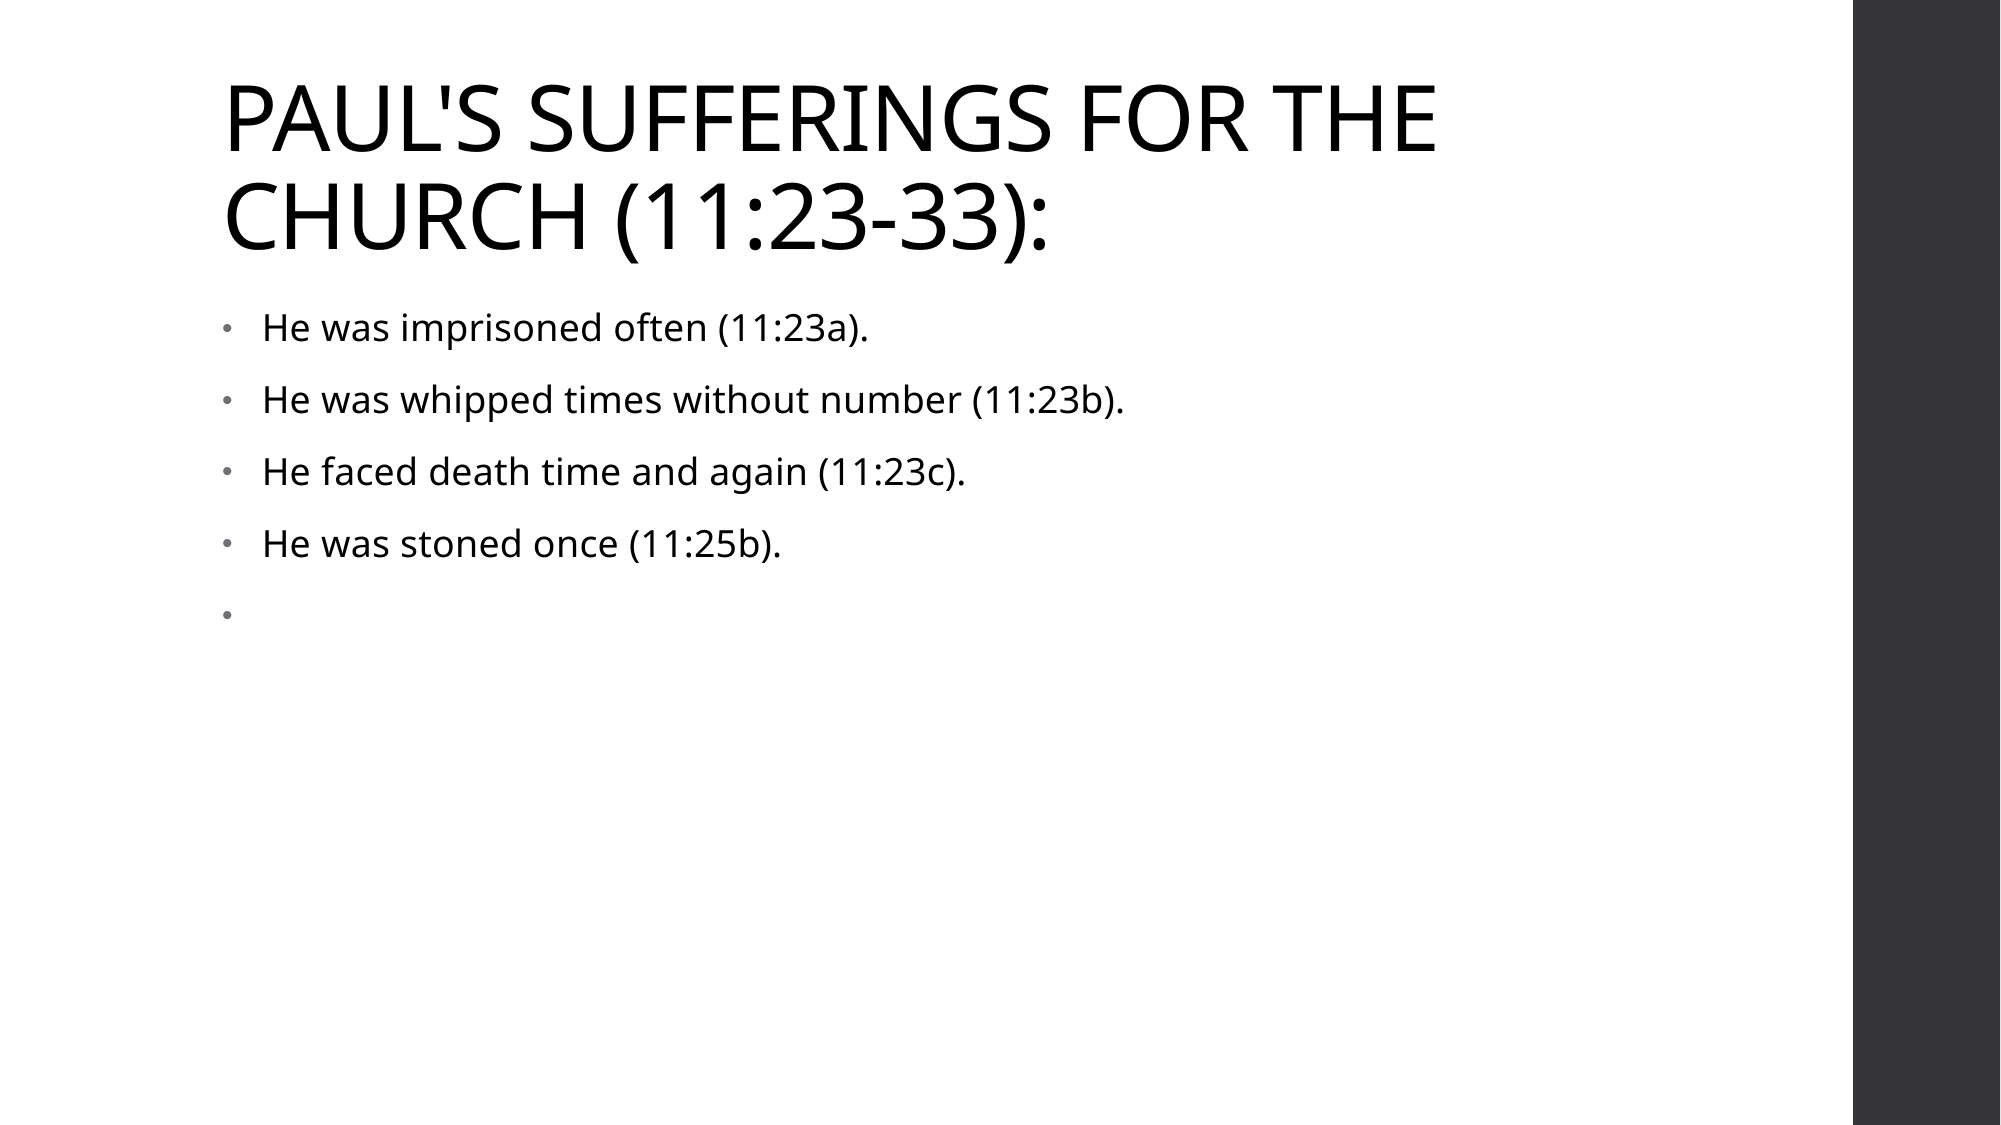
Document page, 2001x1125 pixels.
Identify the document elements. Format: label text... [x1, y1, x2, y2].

list He was imprisoned often (11:23a). He was whipped times without number (11:23b). He faced death time and again (11:23c). He was stoned once (11:25b). [206, 299, 1617, 1014]
title PAUL'S SUFFERINGS FOR THE CHURCH (11:23-33): [206, 60, 1797, 278]
